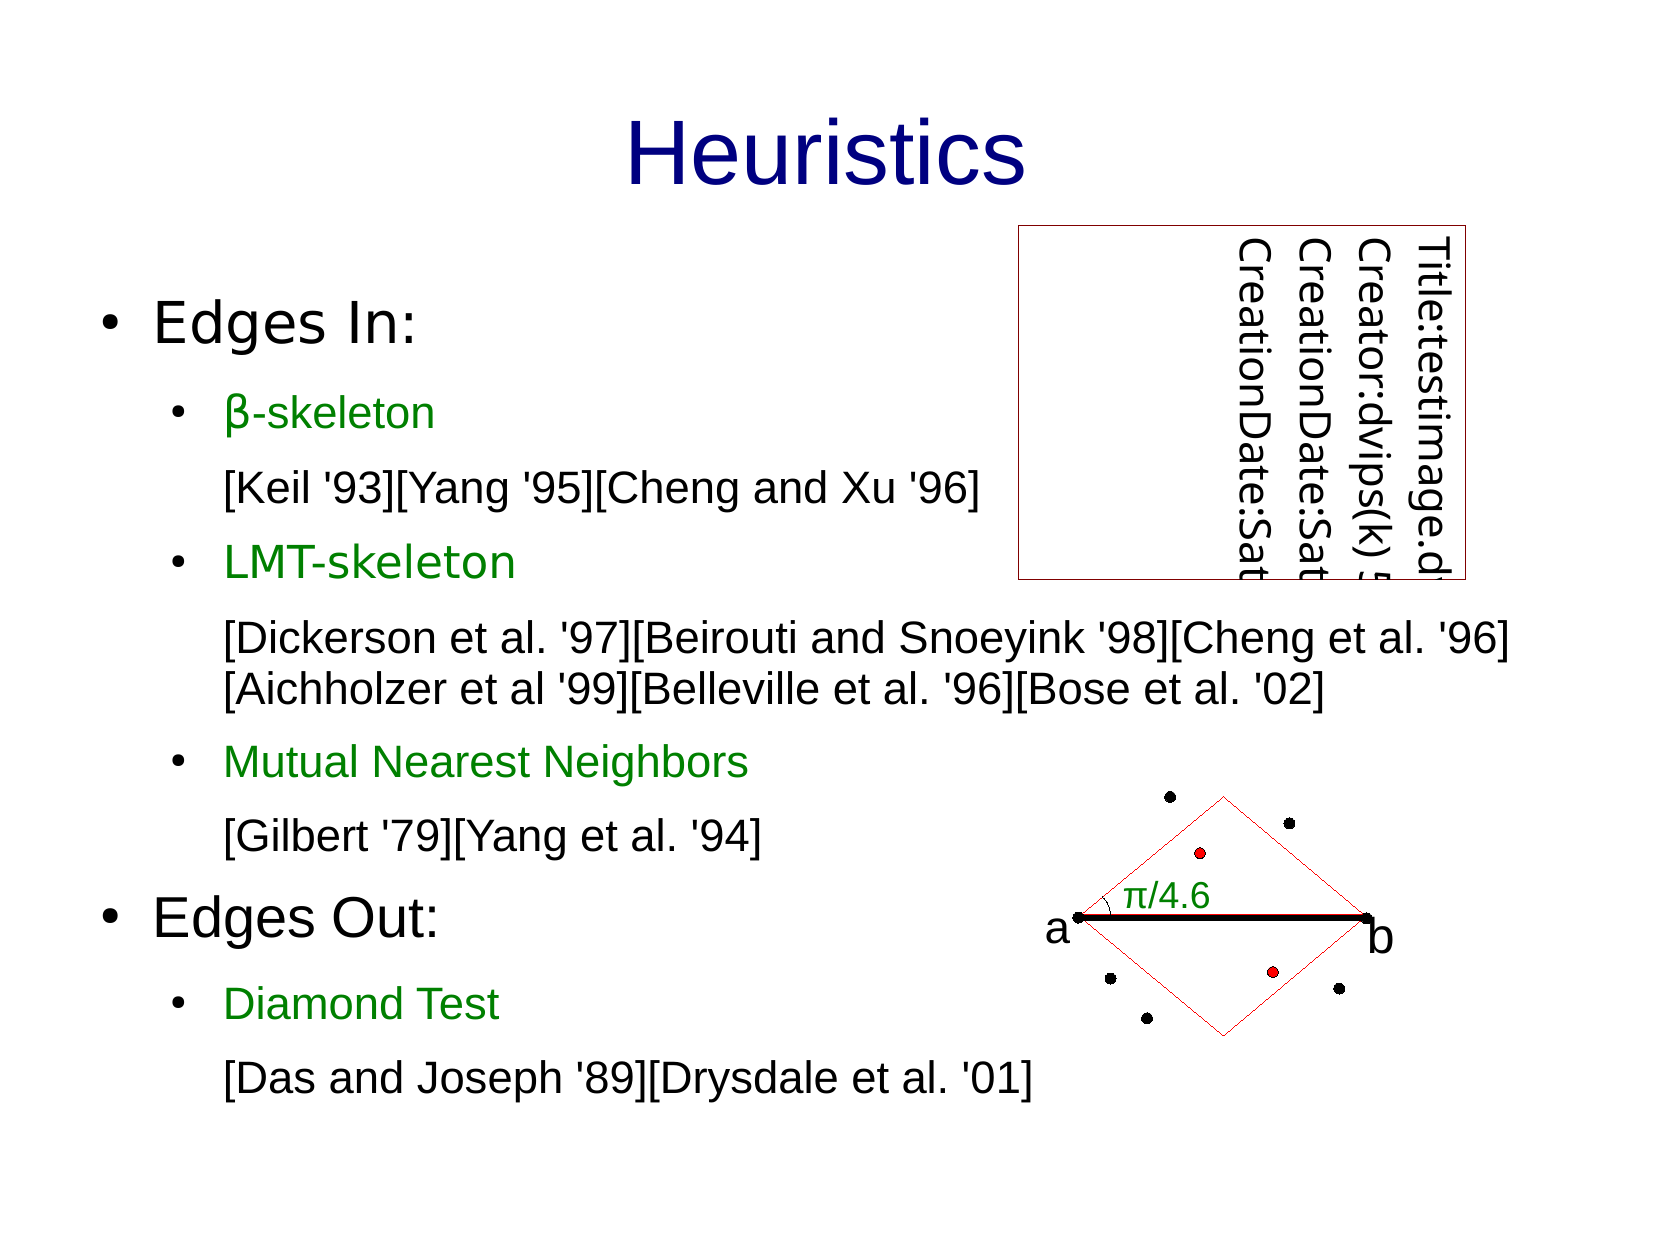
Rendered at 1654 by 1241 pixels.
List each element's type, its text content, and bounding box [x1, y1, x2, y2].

list Edges In: β-skeleton [Keil '93][Yang '95][Cheng and Xu '96] LMT-skeleton [Dickerson et al. '97][Beirouti and Snoeyink '98][Cheng et al. '96][Aichholzer et al '99][Belleville et al. '96][Bose et al. '02] Mutual Nearest Neighbors [Gilbert '79][Yang et al. '94] Edges Out: Diamond Test [Das and Joseph '89][Drysdale et al. '01] [82, 290, 1571, 1109]
text_box [1283, 817, 1295, 829]
text_box [1105, 973, 1117, 985]
text_box [1085, 921, 1352, 1036]
text_box [1141, 1012, 1153, 1024]
text_box [1072, 893, 1107, 924]
text_box b [1352, 901, 1402, 995]
text_box [1333, 983, 1345, 995]
text_box a [1029, 894, 1063, 961]
text_box [1164, 791, 1176, 803]
text_box [1138, 796, 1352, 915]
picture [1017, 222, 1468, 580]
text_box π/4.6 [1107, 867, 1279, 925]
title Heuristics [82, 49, 1571, 257]
